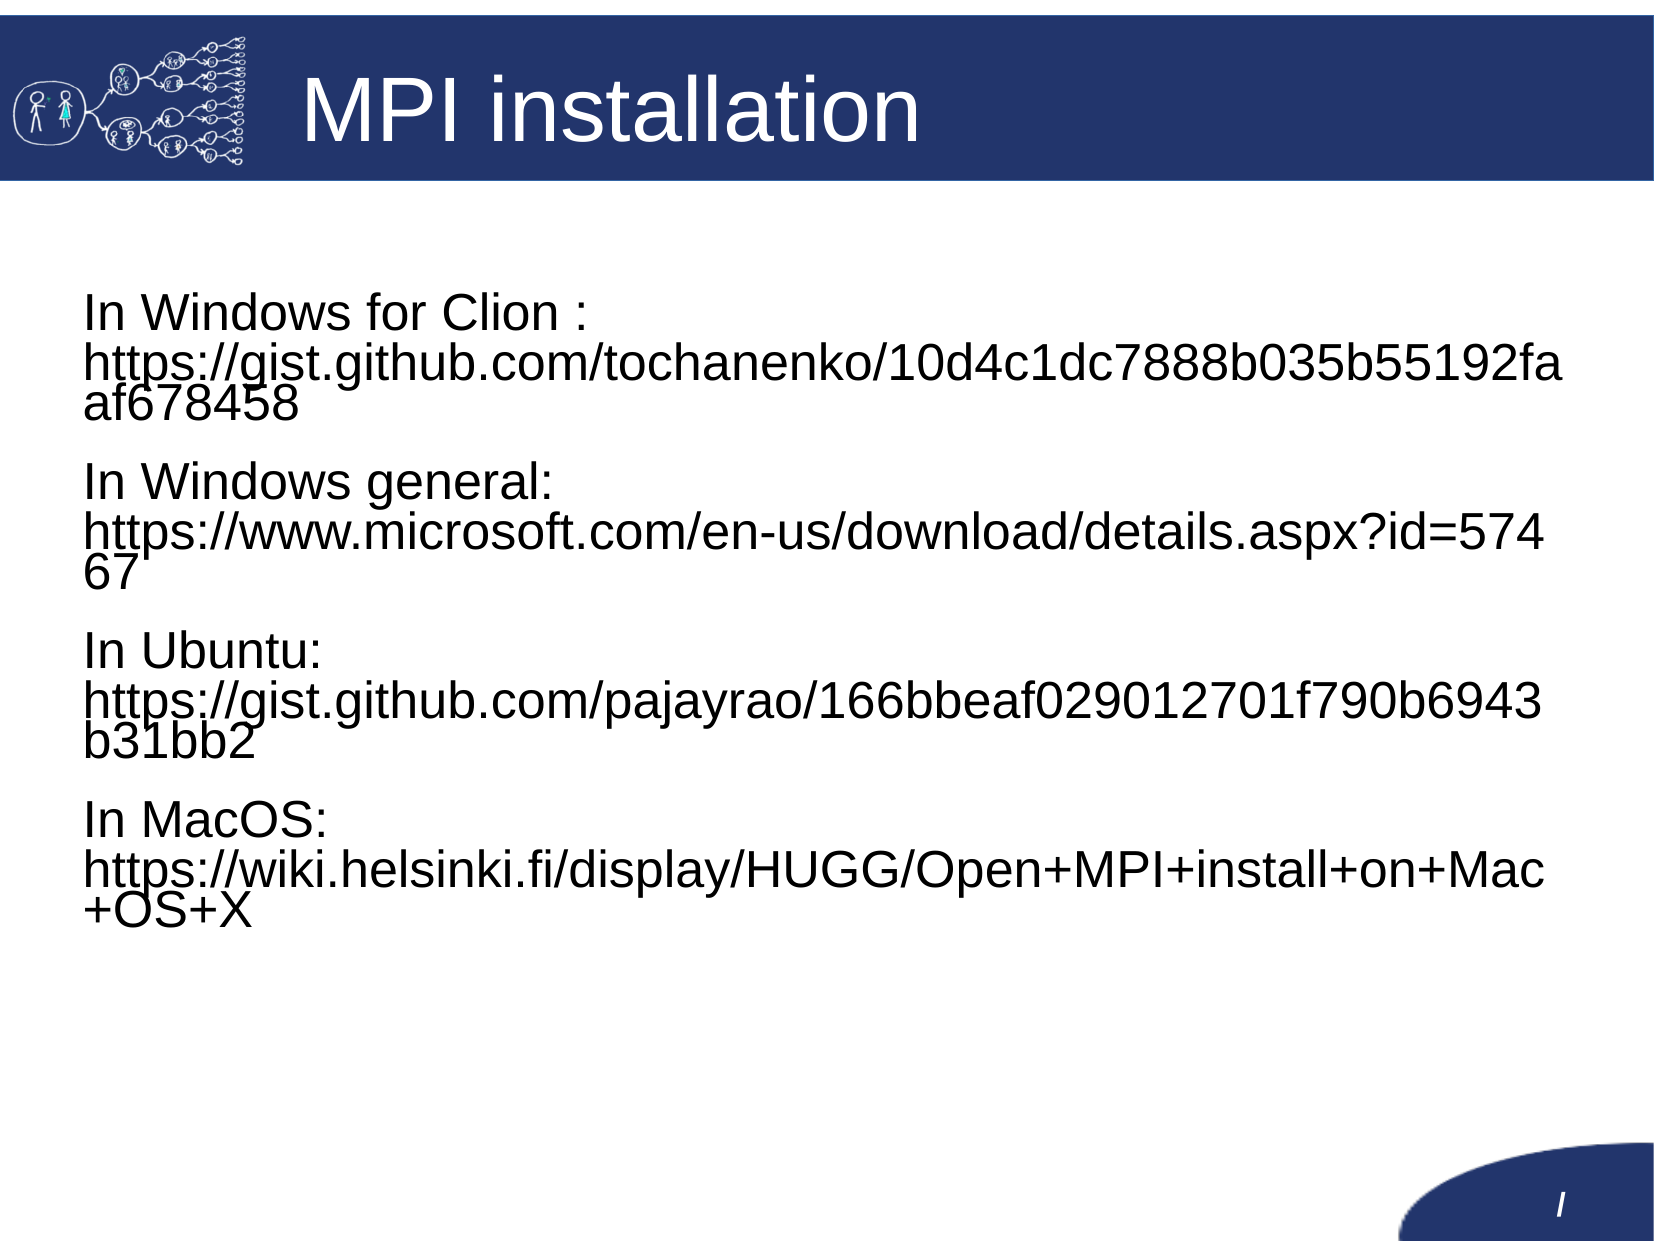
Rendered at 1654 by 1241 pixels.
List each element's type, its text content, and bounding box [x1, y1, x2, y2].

title MPI installation [300, 49, 1571, 151]
list In Windows for Clion : https://gist.github.com/tochanenko/10d4c1dc7888b035b55192faaf678458 In Windows general: https://www.microsoft.com/en-us/download/details.aspx?id=57467 In Ubuntu: https://gist.github.com/pajayrao/166bbeaf029012701f790b6943b31bb2 In MacOS: https://wiki.helsinki.fi/display/HUGG/Open+MPI+install+on+Mac+OS+X [82, 290, 1571, 1010]
